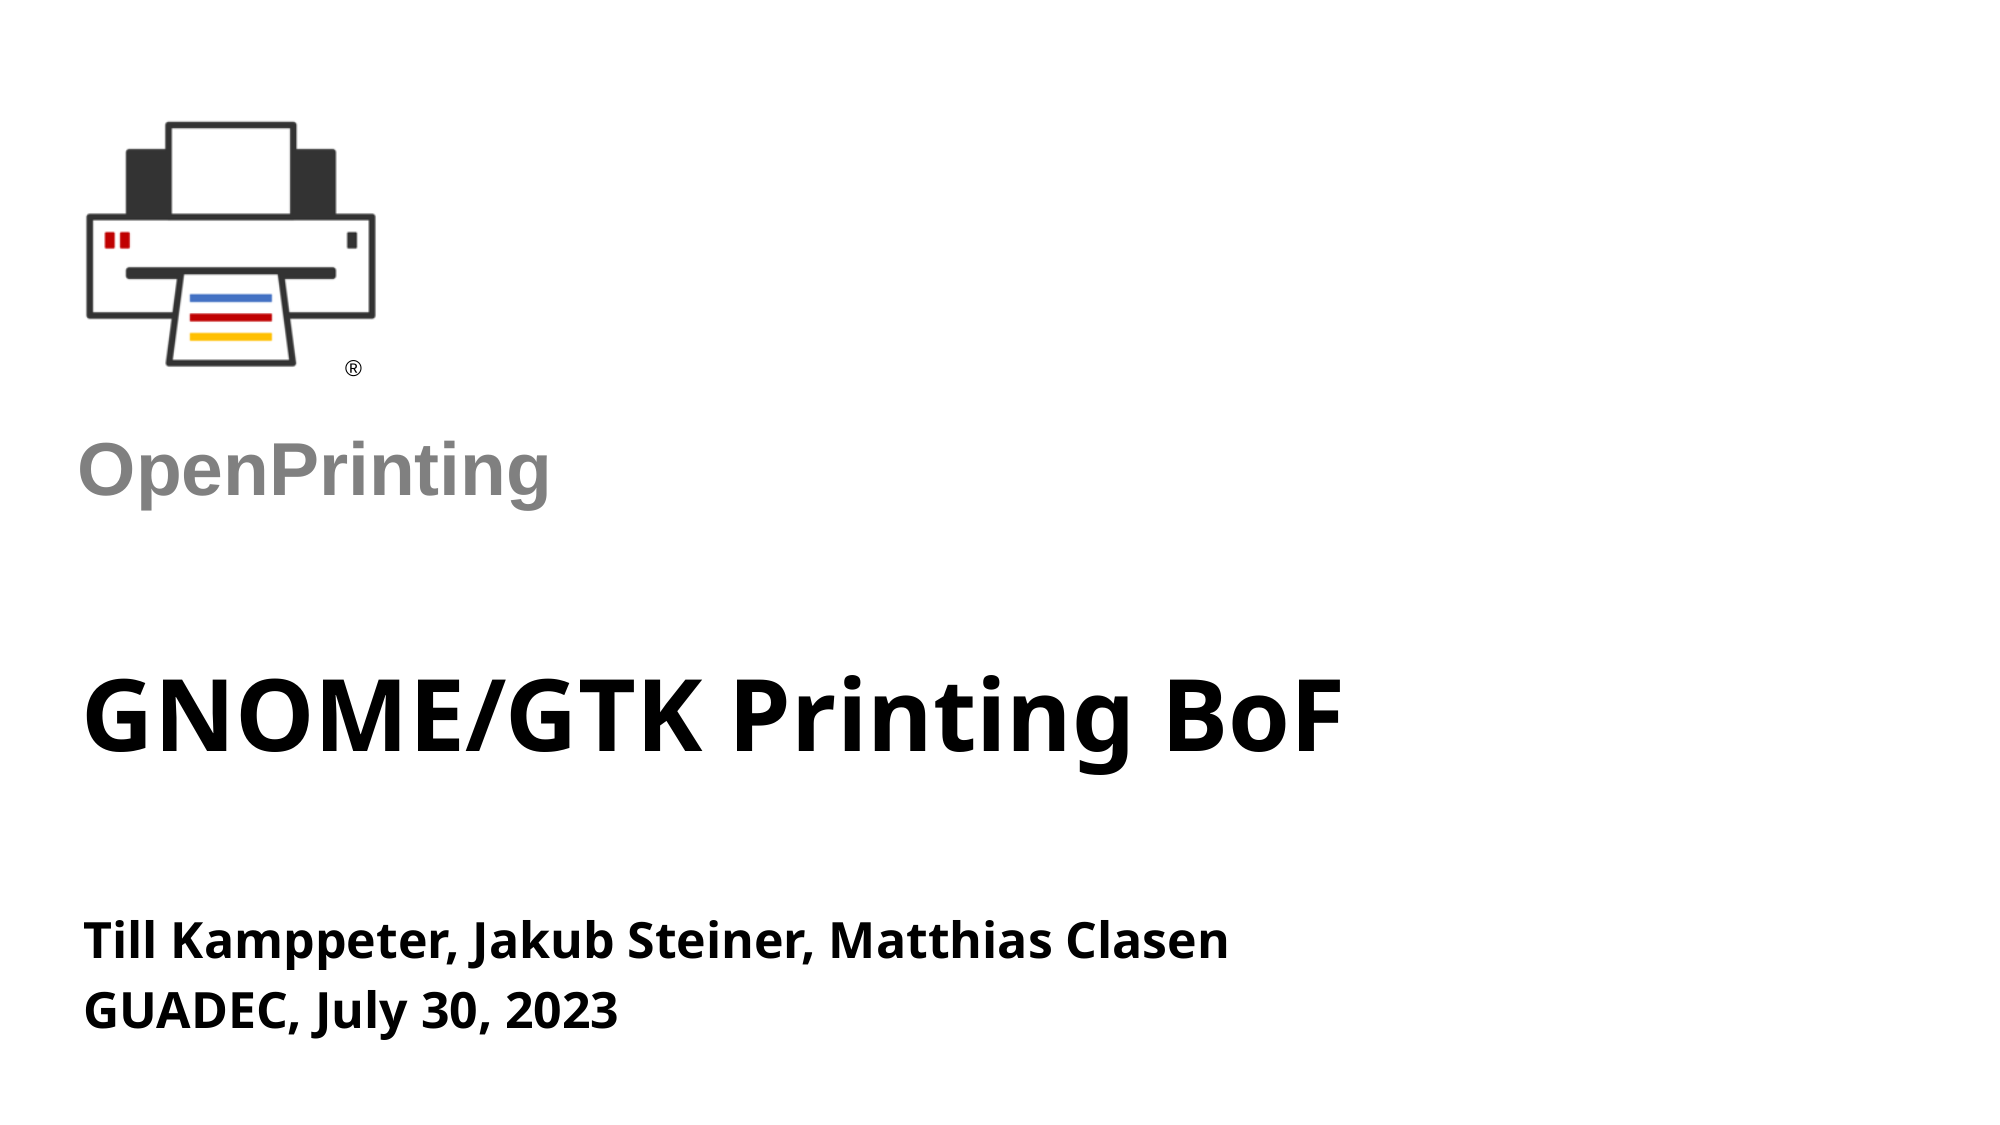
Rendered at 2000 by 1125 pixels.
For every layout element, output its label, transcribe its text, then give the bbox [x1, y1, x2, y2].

picture [75, 110, 388, 379]
list Till Kamppeter, Jakub Steiner, Matthias Clasen GUADEC, July 30, 2023 [75, 900, 1425, 1063]
title GNOME/GTK Printing BoF [75, 522, 1936, 781]
